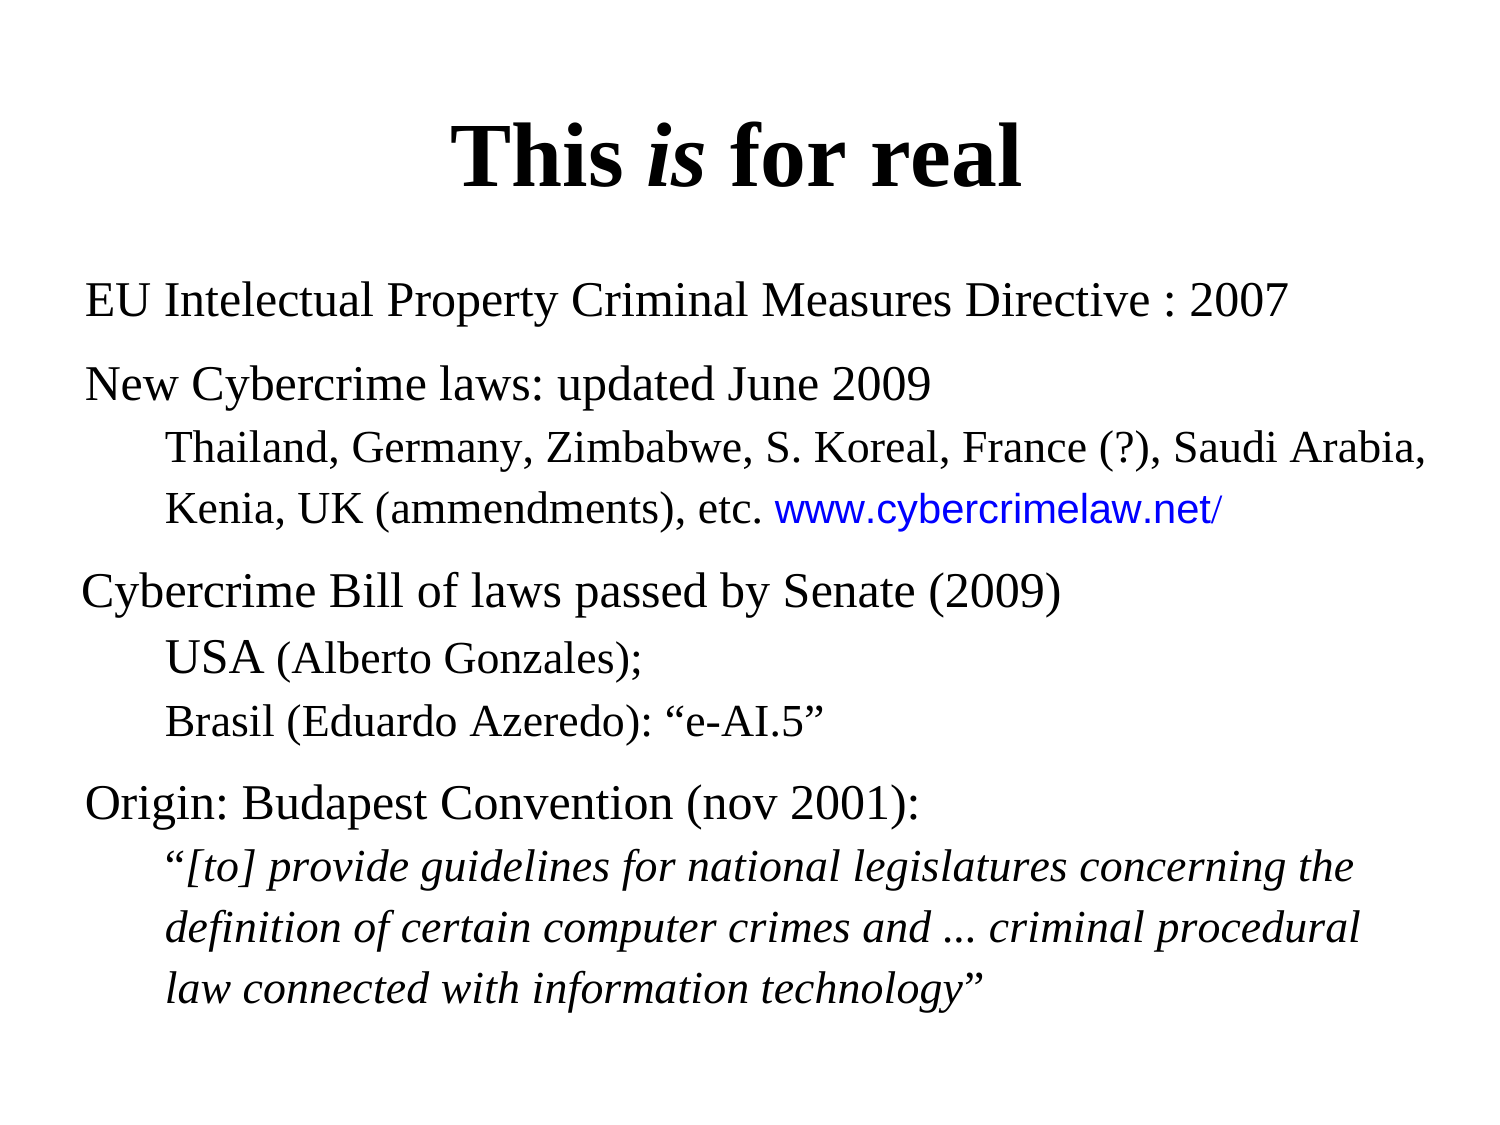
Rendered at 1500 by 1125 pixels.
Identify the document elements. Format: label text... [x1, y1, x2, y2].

title This is for real [99, 62, 1375, 250]
text_box EU Intelectual Property Criminal Measures Directive : 2007 New Cybercrime laws: updated June 2009 Thailand, Germany, Zimbabwe, S. Koreal, France (?), Saudi Arabia, Kenia, UK (ammendments), etc. www.cybercrimelaw.net/ Cybercrime Bill of laws passed by Senate (2009) USA (Alberto Gonzales); Brasil (Eduardo Azeredo): “e-AI.5” Origin: Budapest Convention (nov 2001): “[to] provide guidelines for national legislatures concerning the definition of certain computer crimes and ... criminal procedural law connected with information technology” [81, 260, 1432, 1015]
